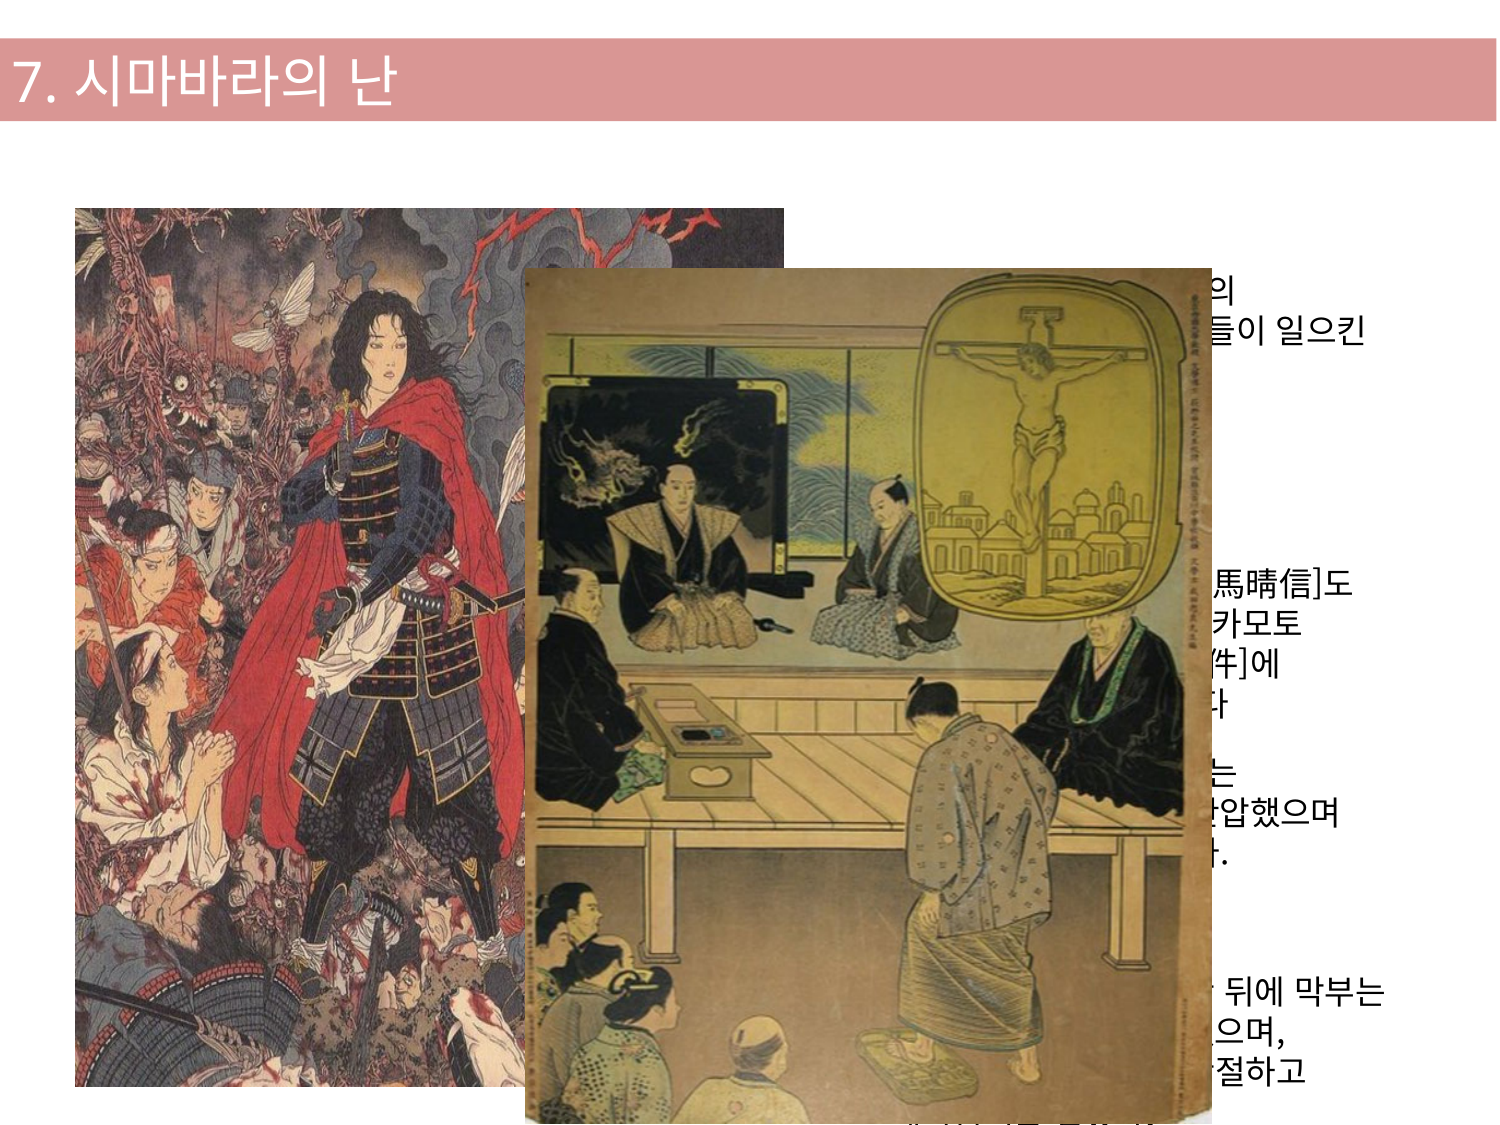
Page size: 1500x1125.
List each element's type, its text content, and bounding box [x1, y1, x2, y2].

text_box 7. 시마바라의 난 [0, 38, 1497, 122]
picture [75, 208, 1212, 1124]
list 1637년 일본 규슈 북부의 시마바라에서 천주교인들이 일으킨 반란 배경과 원인, 영주인 아리마 하루노부[有馬晴信]도 가톨릭 신자였다 1609년 오카모토 다이하치 사건[岡本大八事件]에 연루되어 할복의 형을 받았다 새 영주 마쓰쿠라 시게마사는 기독교인들을 대대적으로 탄압했으며 백성들도 가혹하게 착취했다. 시마바라의 난이 일어난 뒤에 막부는 기독교 금교령을 강화했으며, 포르투갈과의 국교를 단절하고 쇄국정책을 펼쳤다. [820, 262, 1425, 1094]
